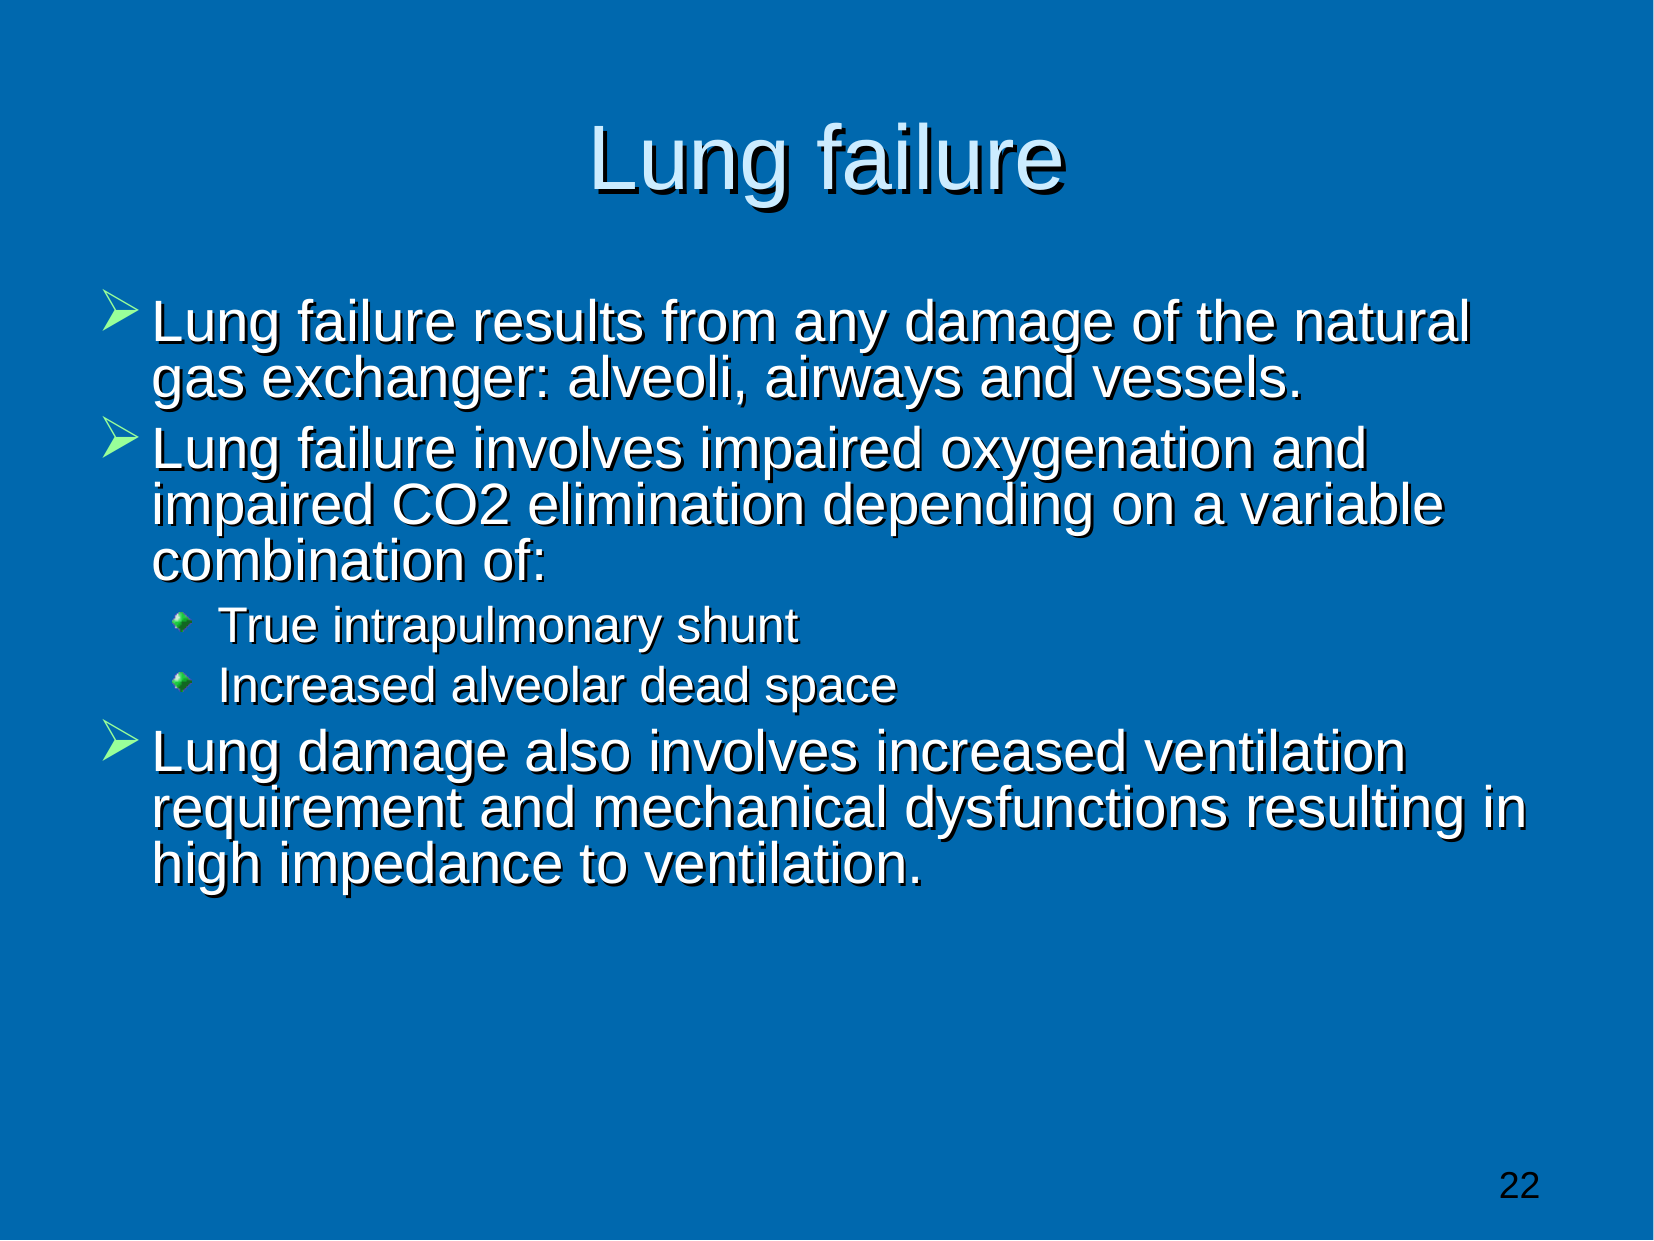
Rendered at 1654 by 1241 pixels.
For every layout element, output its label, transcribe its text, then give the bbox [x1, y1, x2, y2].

picture [172, 672, 192, 692]
picture [172, 612, 192, 632]
text_box <číslo> [1484, 1129, 1570, 1214]
text_box Lung failure results from any damage of the natural gas exchanger: alveoli, airways and vessels. Lung failure involves impaired oxygenation and impaired CO2 elimination depending on a variable combination of: True intrapulmonary shunt Increased alveolar dead space Lung damage also involves increased ventilation requirement and mechanical dysfunctions resulting in high impedance to ventilation. [82, 289, 1571, 1108]
text_box Lung failure [82, 50, 1571, 257]
